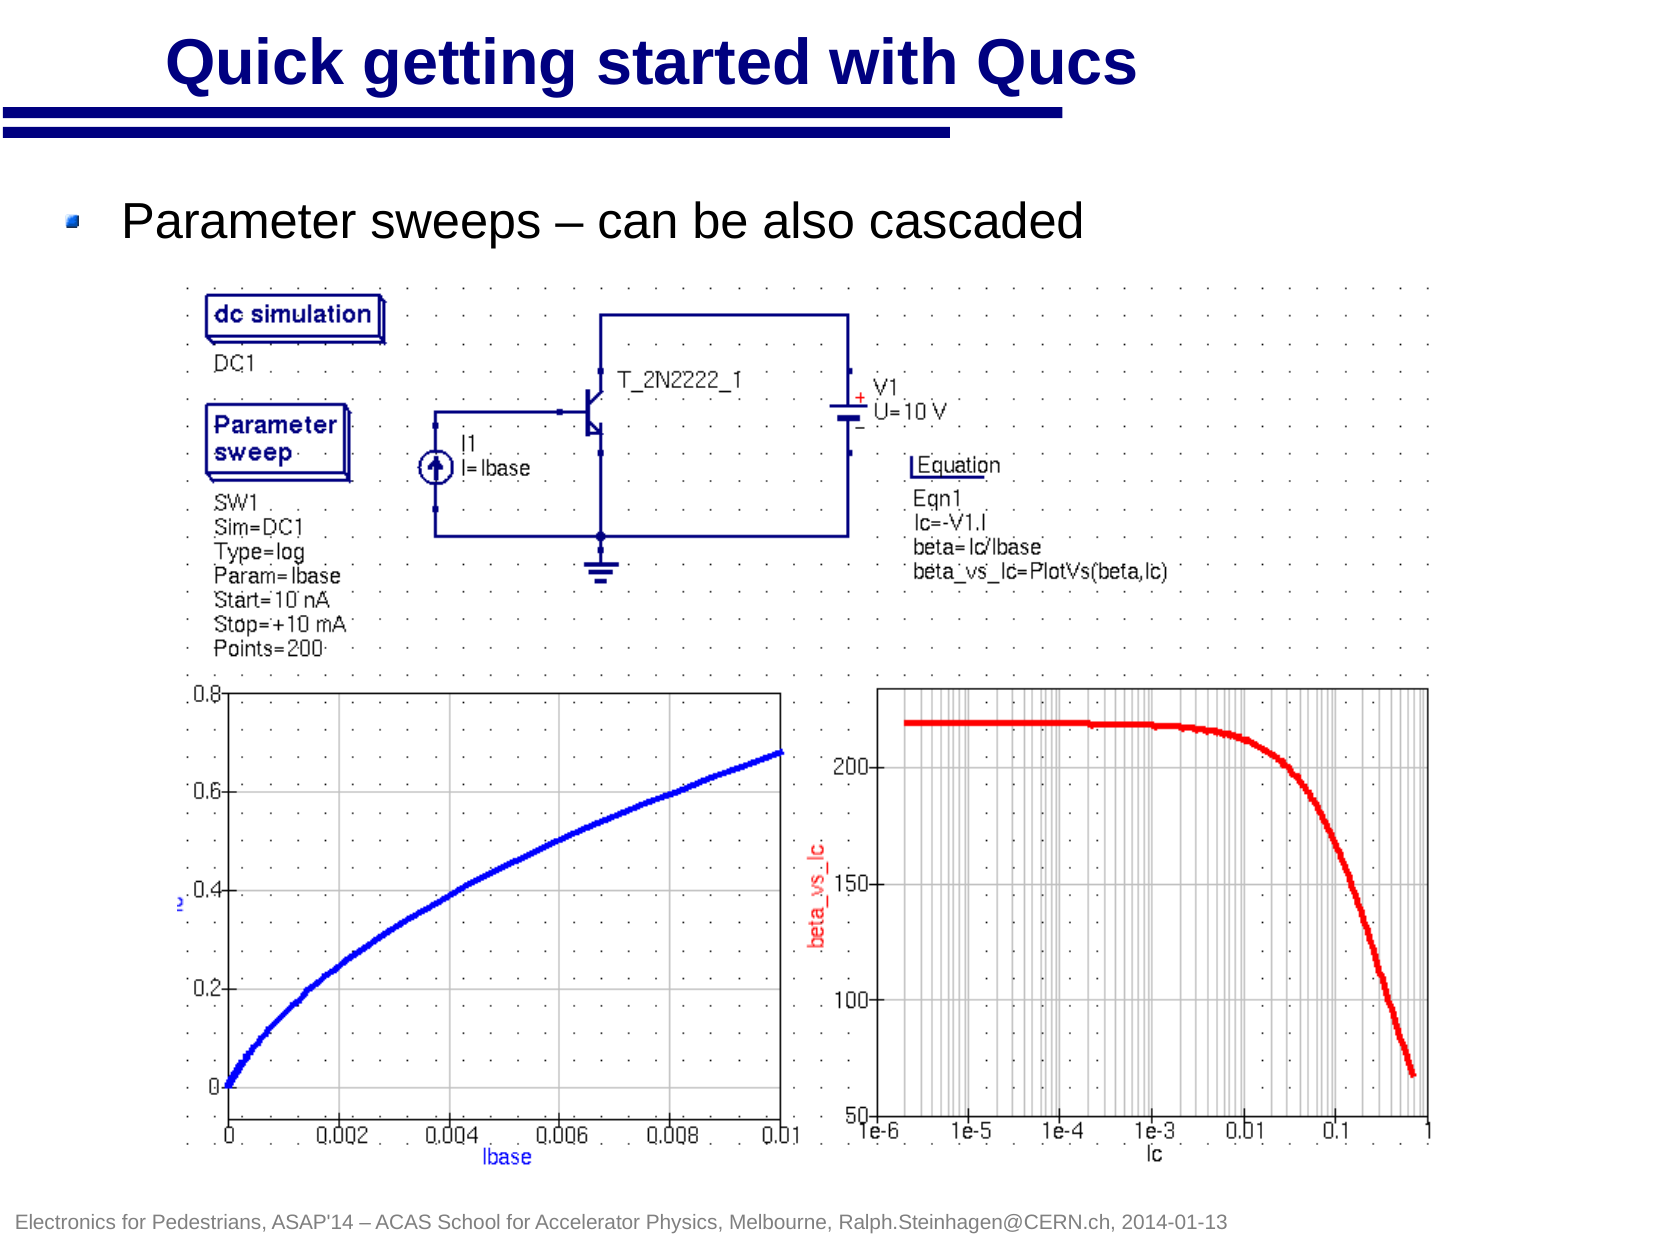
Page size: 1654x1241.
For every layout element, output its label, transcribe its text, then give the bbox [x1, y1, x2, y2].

picture [177, 273, 1440, 1169]
title Quick getting started with Qucs [165, 0, 1323, 124]
list Parameter sweeps – can be also cascaded [65, 192, 1628, 1205]
